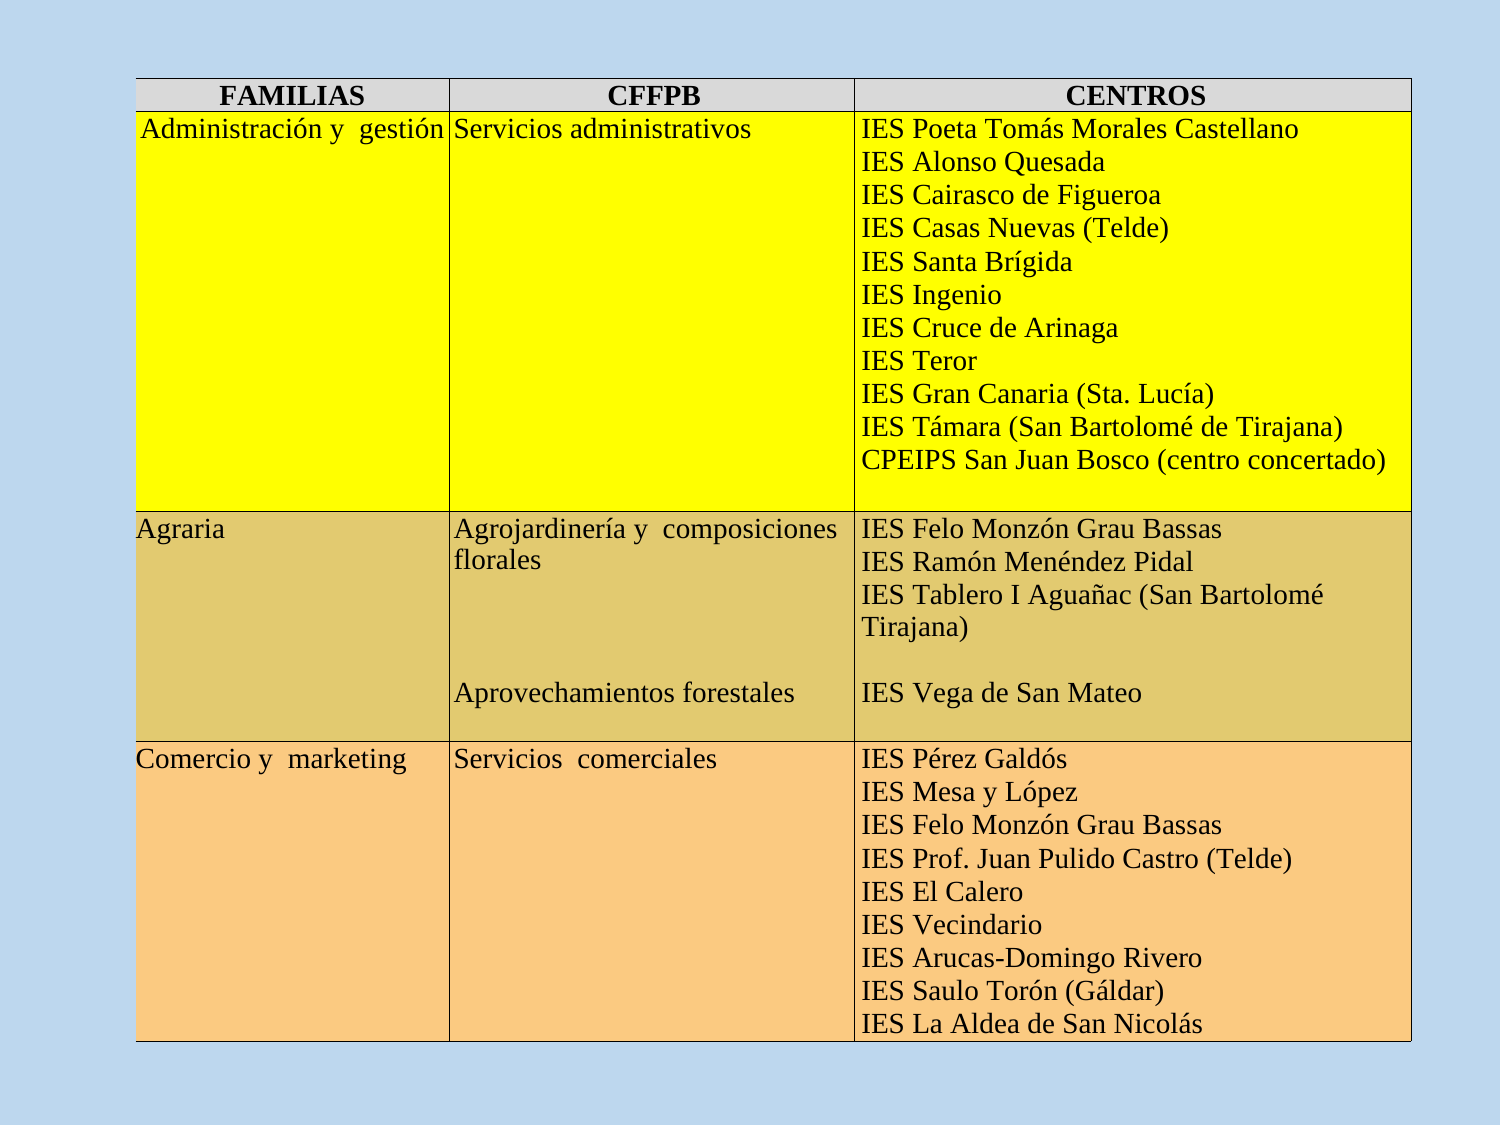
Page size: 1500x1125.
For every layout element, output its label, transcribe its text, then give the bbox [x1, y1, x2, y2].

table_cell Agraria [136, 512, 449, 741]
table_cell IES Poeta Tomás Morales Castellano IES Alonso Quesada IES Cairasco de Figueroa IES Casas Nuevas (Telde) IES Santa Brígida IES Ingenio IES Cruce de Arinaga IES Teror IES Gran Canaria (Sta. Lucía) IES Támara (San Bartolomé de Tirajana) CPEIPS San Juan Bosco (centro concertado) [855, 112, 1411, 511]
table_cell Agrojardinería y composiciones florales Aprovechamientos forestales [450, 512, 854, 741]
table_cell IES Felo Monzón Grau Bassas IES Ramón Menéndez Pidal IES Tablero I Aguañac (San Bartolomé Tirajana) IES Vega de San Mateo [855, 512, 1411, 741]
table_cell Servicios comerciales [450, 742, 854, 1041]
table_header FAMILIAS [136, 79, 449, 111]
table_cell IES Pérez Galdós IES Mesa y López IES Felo Monzón Grau Bassas IES Prof. Juan Pulido Castro (Telde) IES El Calero IES Vecindario IES Arucas-Domingo Rivero IES Saulo Torón (Gáldar) IES La Aldea de San Nicolás [855, 742, 1411, 1041]
table_cell Servicios administrativos [450, 112, 854, 511]
table_cell Administración y gestión [136, 112, 449, 511]
table_header CENTROS [855, 79, 1411, 111]
table_header CFFPB [450, 79, 854, 111]
table_cell Comercio y marketing [136, 742, 449, 1041]
